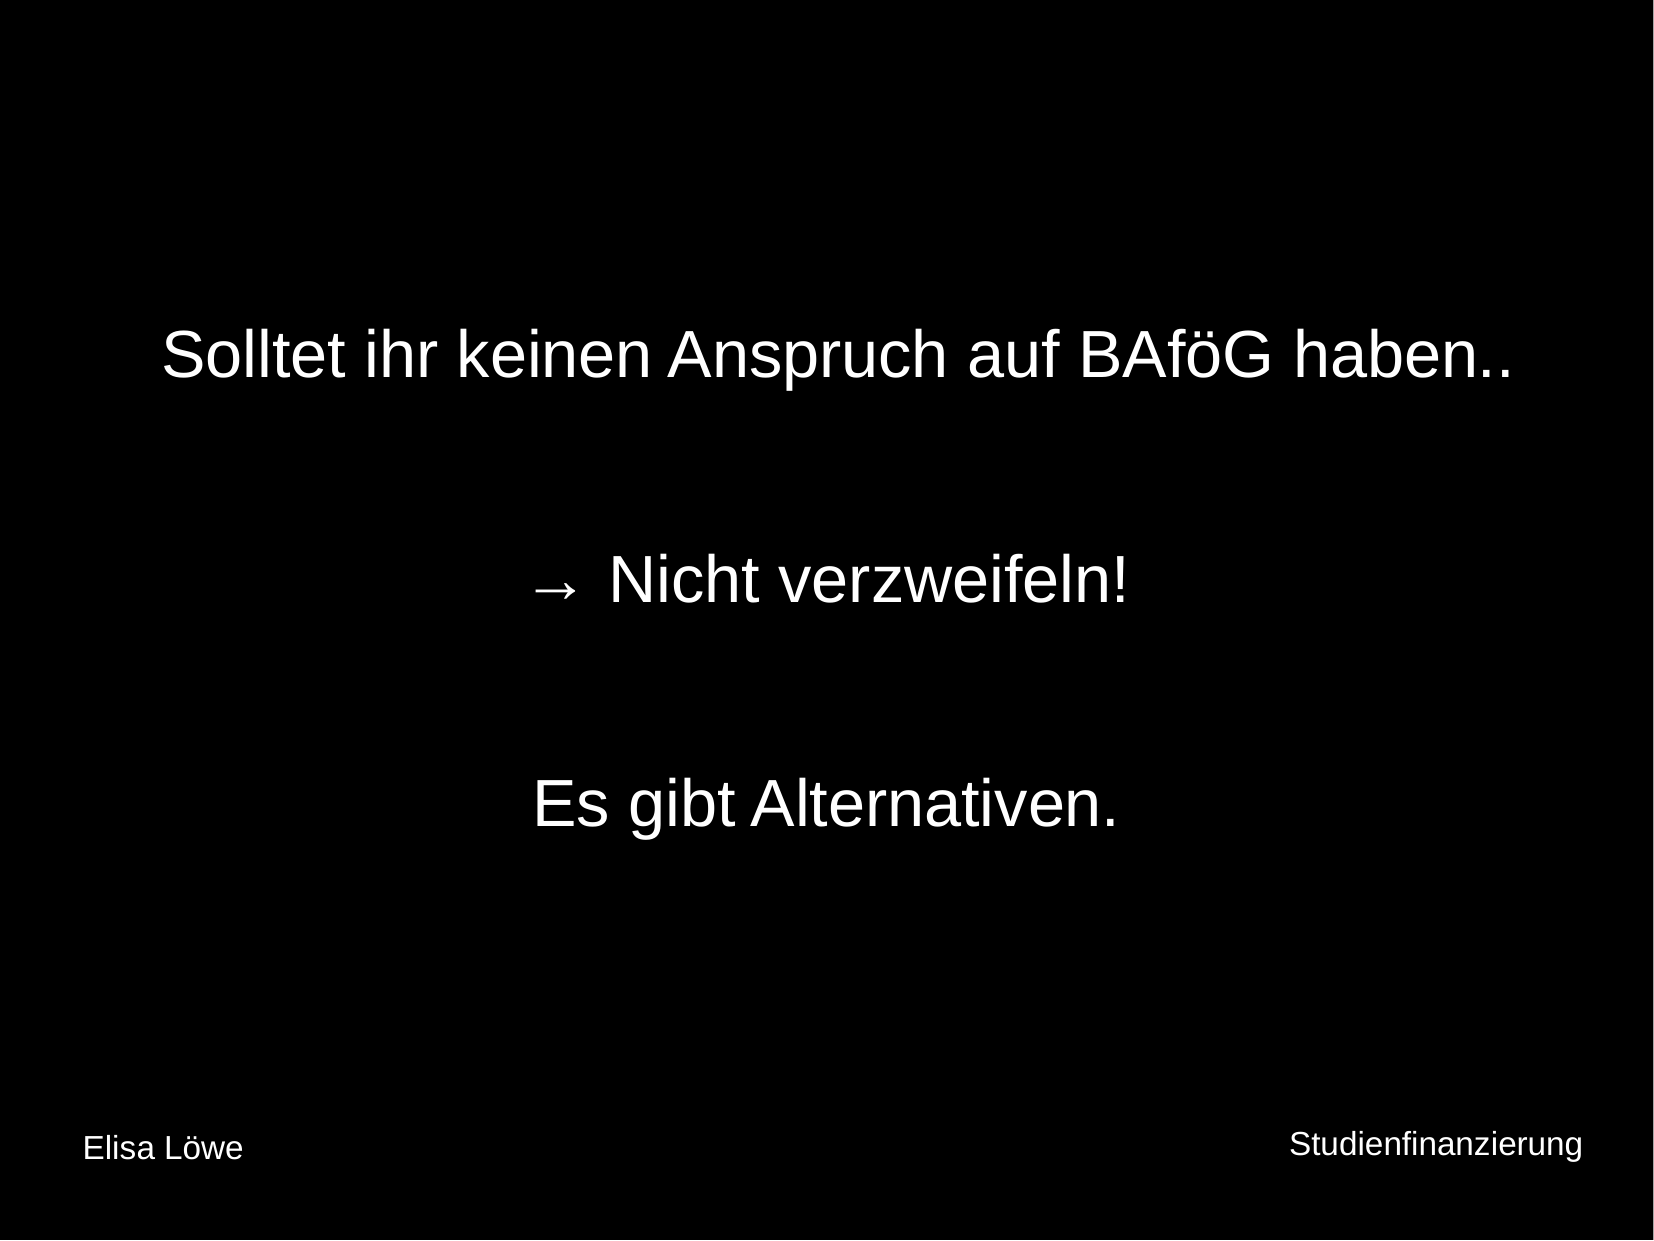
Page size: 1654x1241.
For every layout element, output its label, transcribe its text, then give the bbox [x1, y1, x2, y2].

subtitle Solltet ihr keinen Anspruch auf BAföG haben.. → Nicht verzweifeln! Es gibt Alternativen. [82, 49, 1571, 1109]
